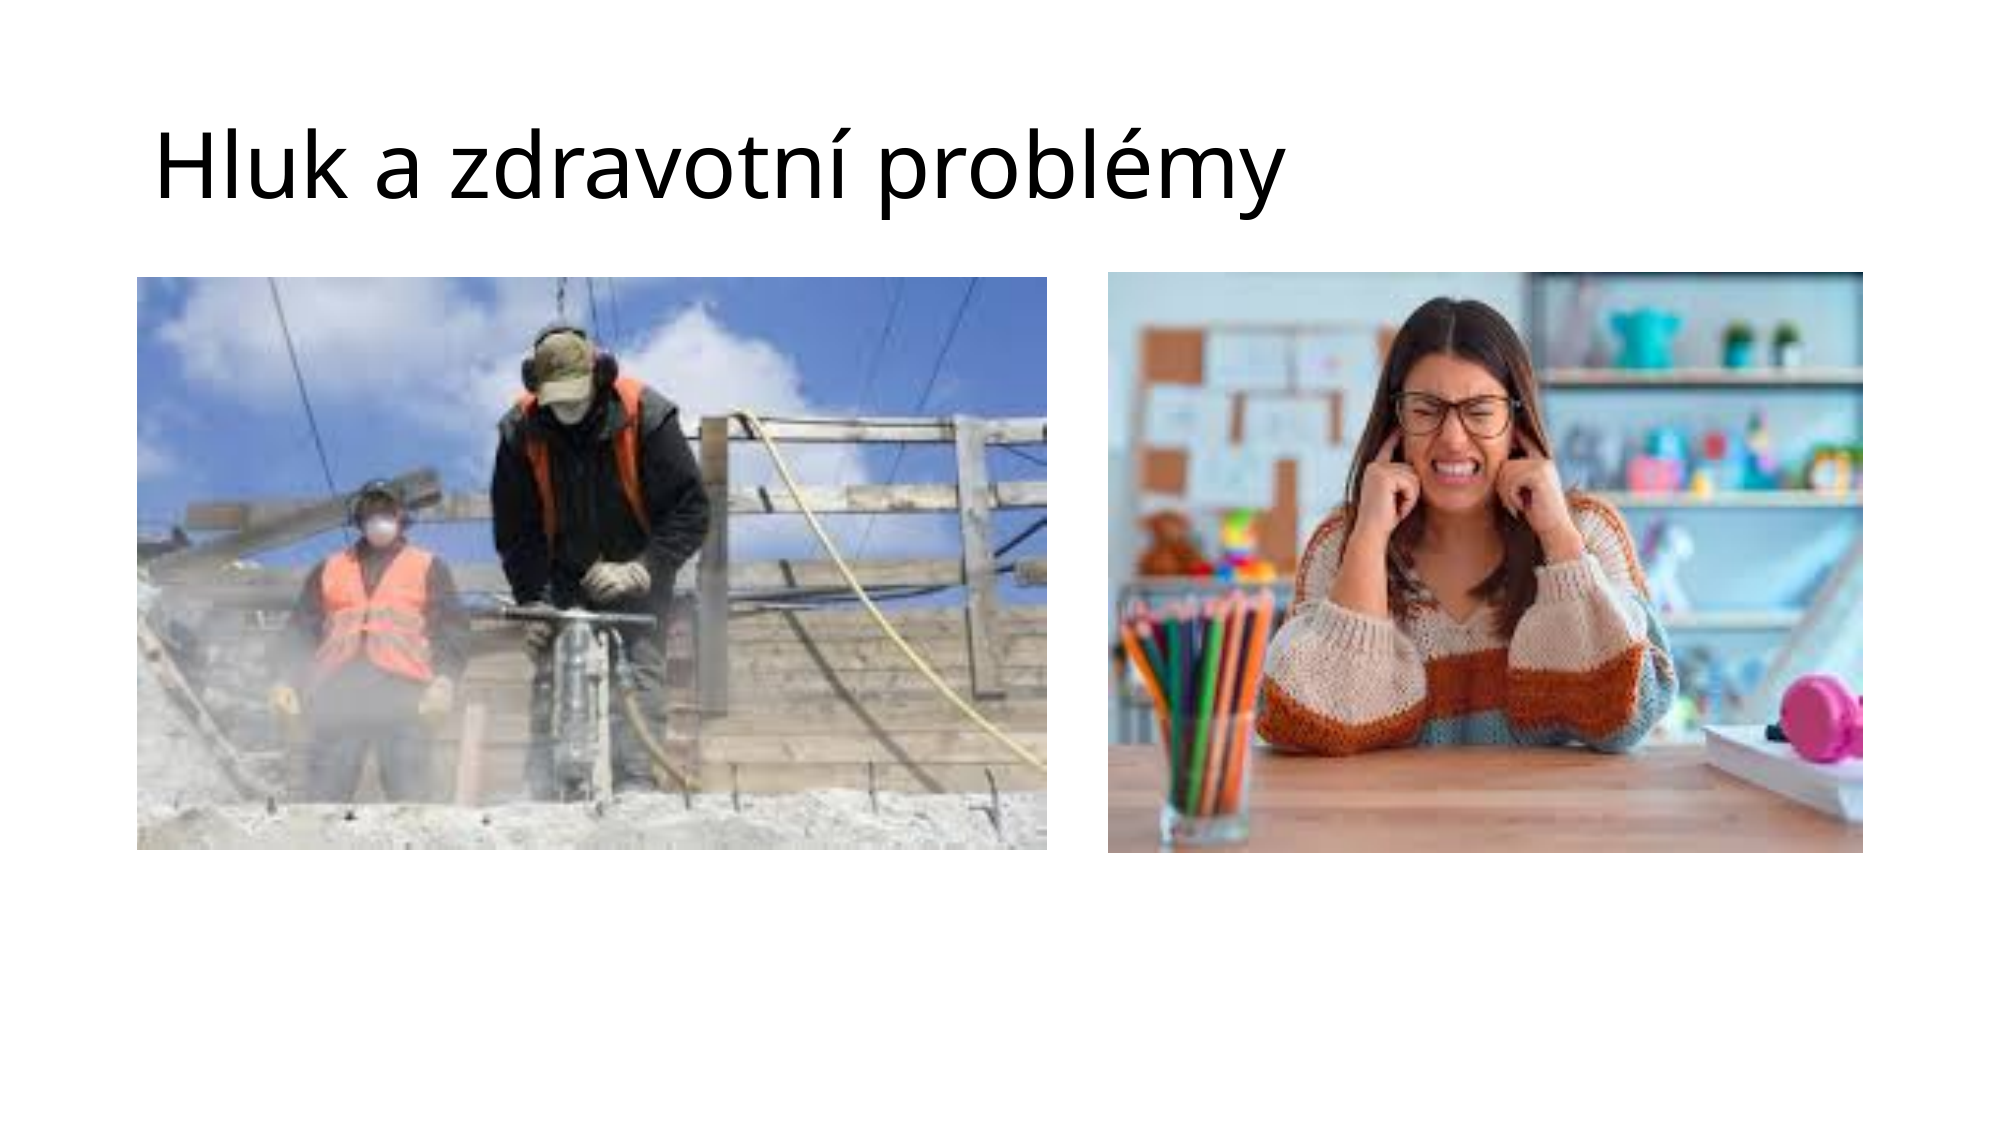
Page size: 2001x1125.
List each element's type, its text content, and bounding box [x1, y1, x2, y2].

picture [1108, 272, 1863, 853]
title Hluk a zdravotní problémy [137, 59, 1863, 278]
picture [137, 277, 1047, 850]
